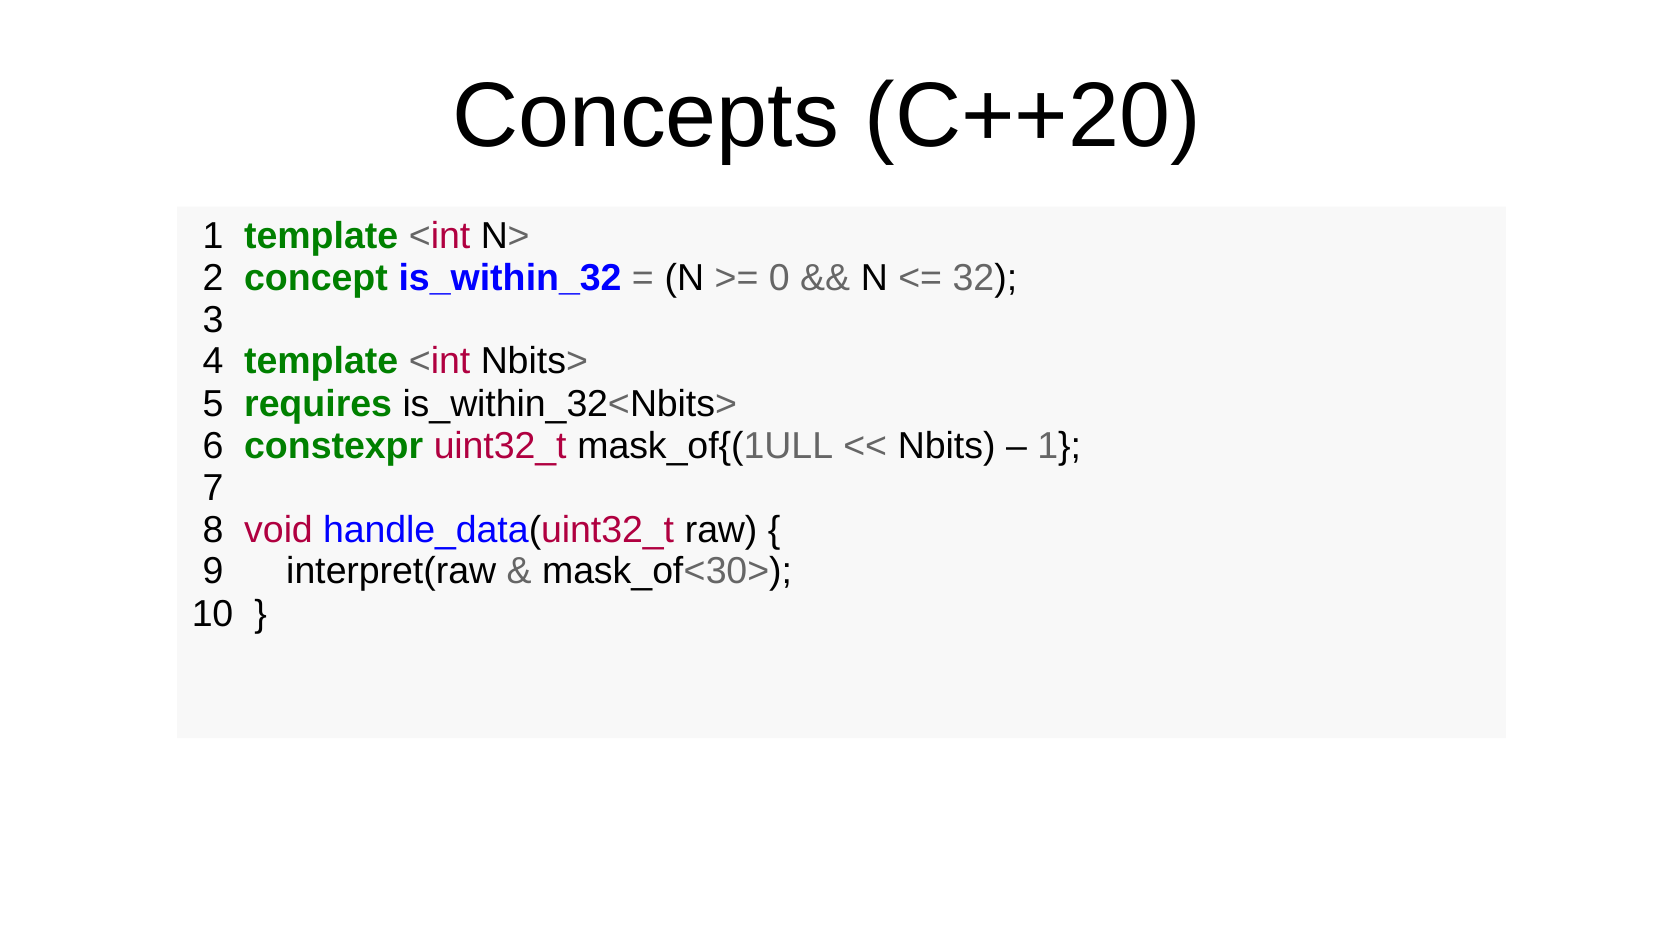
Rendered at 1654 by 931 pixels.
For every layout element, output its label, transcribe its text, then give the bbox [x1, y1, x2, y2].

text_box 1 template <int N> 2 concept is_within_32 = (N >= 0 && N <= 32); 3 4 template <int Nbits> 5 requires is_within_32<Nbits> 6 constexpr uint32_t mask_of{(1ULL << Nbits) – 1}; 7 8 void handle_data(uint32_t raw) { 9 interpret(raw & mask_of<30>); 10 } [177, 206, 1506, 739]
title Concepts (C++20) [82, 37, 1571, 193]
